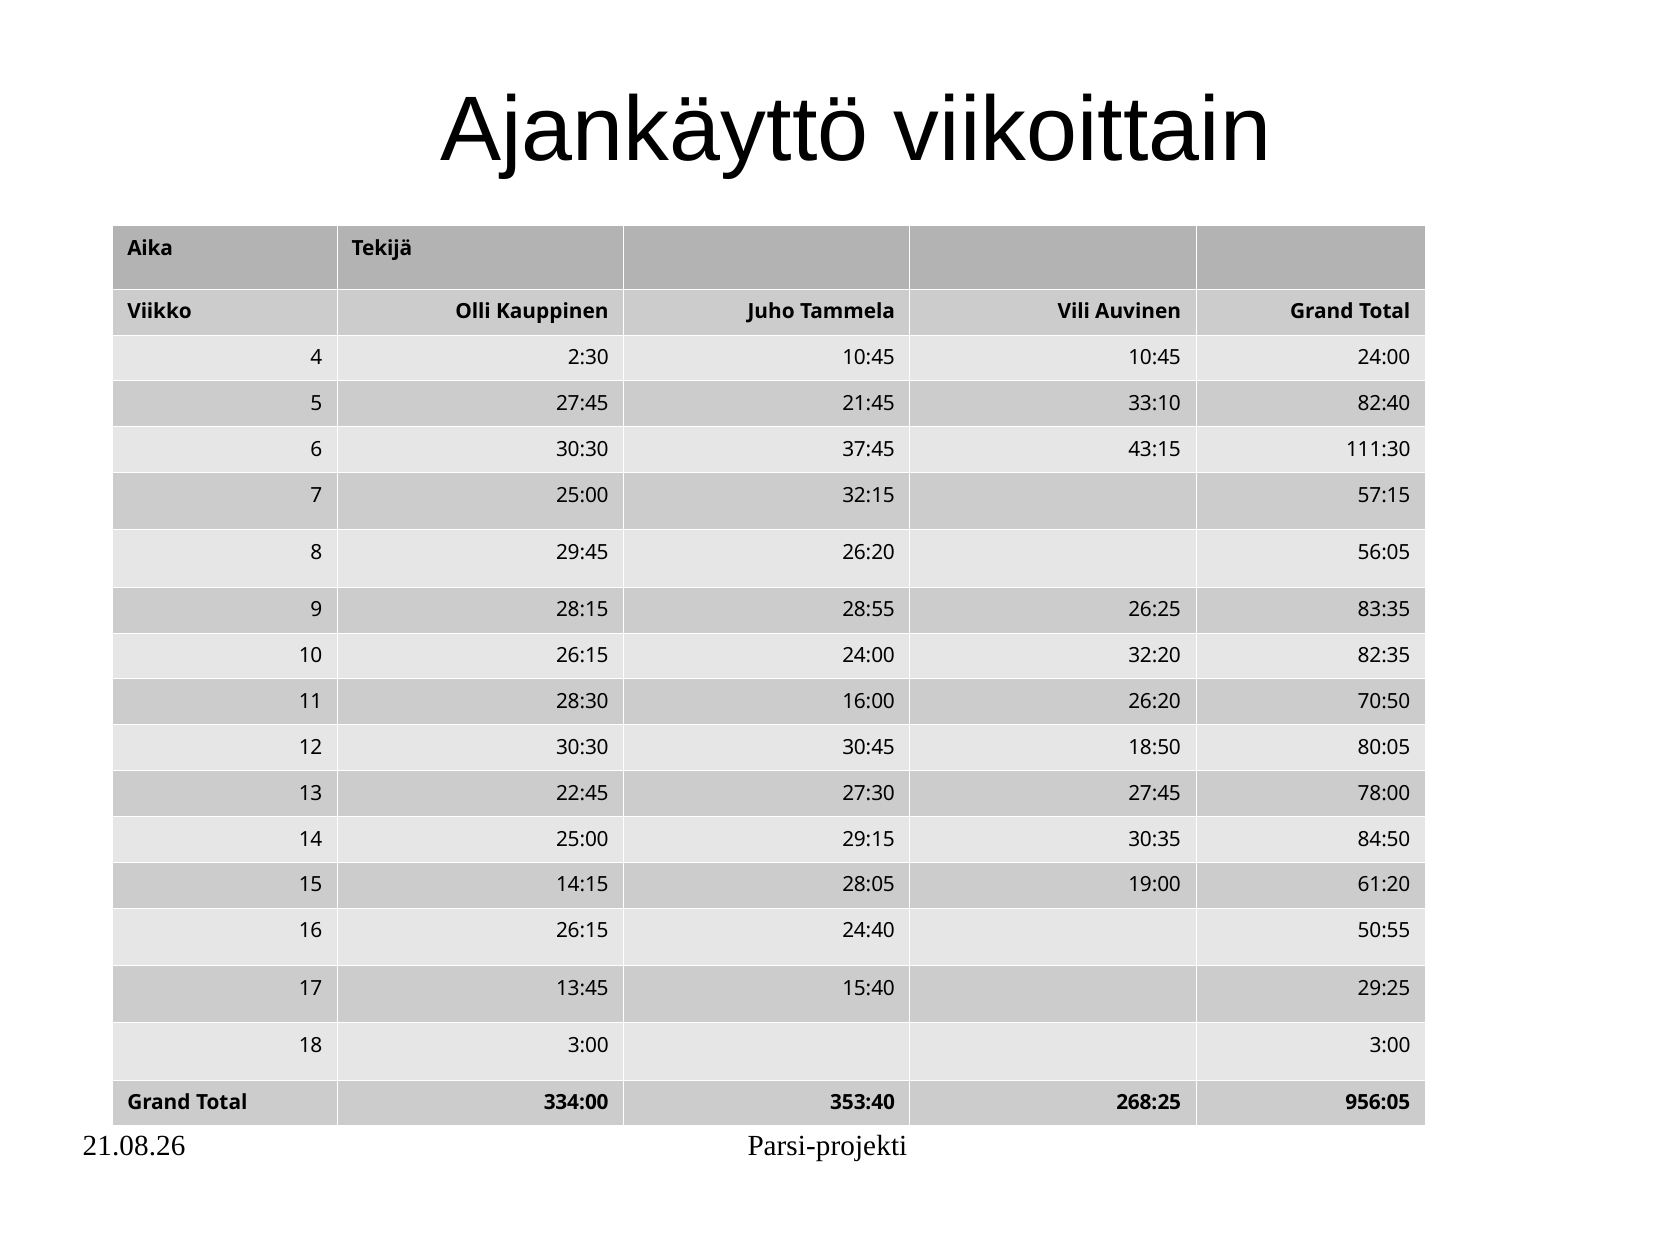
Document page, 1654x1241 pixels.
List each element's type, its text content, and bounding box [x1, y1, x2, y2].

table_cell Olli Kauppinen [338, 290, 623, 335]
table_cell 10:45 [910, 336, 1196, 380]
table_cell 3:00 [1197, 1023, 1425, 1080]
table_cell 12 [113, 725, 337, 770]
table_cell 28:55 [624, 588, 909, 633]
table_cell 21:45 [624, 381, 909, 426]
table_cell 50:55 [1197, 909, 1425, 965]
table_cell 956:05 [1197, 1081, 1425, 1125]
table_cell [910, 909, 1196, 965]
table_cell 7 [113, 473, 337, 529]
table_cell 57:15 [1197, 473, 1425, 529]
table_header Aika [113, 226, 337, 289]
table_cell 10:45 [624, 336, 909, 380]
table_cell 28:30 [338, 679, 623, 724]
table_cell 27:45 [338, 381, 623, 426]
table_header [624, 226, 909, 289]
table_cell [910, 530, 1196, 587]
table_cell 80:05 [1197, 725, 1425, 770]
table_cell 26:20 [624, 530, 909, 587]
table_cell Grand Total [113, 1081, 337, 1125]
table_cell 28:05 [624, 863, 909, 908]
table_cell 6 [113, 427, 337, 472]
table_cell 24:40 [624, 909, 909, 965]
table_cell 14 [113, 817, 337, 862]
table_cell 22:45 [338, 771, 623, 816]
table_cell 32:15 [624, 473, 909, 529]
table_header [910, 226, 1196, 289]
table_cell 268:25 [910, 1081, 1196, 1125]
table_cell 26:25 [910, 588, 1196, 633]
table_header Tekijä [338, 226, 623, 289]
table_cell 18 [113, 1023, 337, 1080]
table_cell 16:00 [624, 679, 909, 724]
table_cell 334:00 [338, 1081, 623, 1125]
table_cell 18:50 [910, 725, 1196, 770]
table_cell 25:00 [338, 817, 623, 862]
table_cell 83:35 [1197, 588, 1425, 633]
table_cell 56:05 [1197, 530, 1425, 587]
table_cell 8 [113, 530, 337, 587]
table_cell 61:20 [1197, 863, 1425, 908]
table_cell 10 [113, 634, 337, 678]
table_cell Vili Auvinen [910, 290, 1196, 335]
table_cell 11 [113, 679, 337, 724]
table_cell 4 [113, 336, 337, 380]
table_cell 353:40 [624, 1081, 909, 1125]
table_cell 15 [113, 863, 337, 908]
table_cell 5 [113, 381, 337, 426]
table_cell 14:15 [338, 863, 623, 908]
table_cell 16 [113, 909, 337, 965]
table_cell 24:00 [1197, 336, 1425, 380]
table_cell 78:00 [1197, 771, 1425, 816]
table_cell 29:15 [624, 817, 909, 862]
table_cell 82:35 [1197, 634, 1425, 678]
table_cell 26:15 [338, 909, 623, 965]
table_cell 26:15 [338, 634, 623, 678]
table_cell [910, 473, 1196, 529]
table_cell 33:10 [910, 381, 1196, 426]
table_cell 70:50 [1197, 679, 1425, 724]
table_cell Juho Tammela [624, 290, 909, 335]
table_header [1197, 226, 1425, 289]
table_cell 13 [113, 771, 337, 816]
table_cell 9 [113, 588, 337, 633]
table_cell Viikko [113, 290, 337, 335]
table_cell 26:20 [910, 679, 1196, 724]
title Ajankäyttö viikoittain [112, 32, 1601, 226]
table_cell 24:00 [624, 634, 909, 678]
table_cell 32:20 [910, 634, 1196, 678]
table_cell 43:15 [910, 427, 1196, 472]
table_cell 27:45 [910, 771, 1196, 816]
table_cell 30:30 [338, 427, 623, 472]
table_cell 2:30 [338, 336, 623, 380]
table_cell 84:50 [1197, 817, 1425, 862]
table_cell Grand Total [1197, 290, 1425, 335]
table_cell 17 [113, 966, 337, 1022]
table_cell 37:45 [624, 427, 909, 472]
table_cell [624, 1023, 909, 1080]
table_cell [910, 966, 1196, 1022]
table_cell 29:25 [1197, 966, 1425, 1022]
table_cell 30:45 [624, 725, 909, 770]
table_cell 19:00 [910, 863, 1196, 908]
table_cell 27:30 [624, 771, 909, 816]
table_cell 30:30 [338, 725, 623, 770]
table_cell 30:35 [910, 817, 1196, 862]
table_cell 15:40 [624, 966, 909, 1022]
table_cell [910, 1023, 1196, 1080]
table_cell 25:00 [338, 473, 623, 529]
table_cell 29:45 [338, 530, 623, 587]
table_cell 28:15 [338, 588, 623, 633]
table_cell 111:30 [1197, 427, 1425, 472]
table_cell 3:00 [338, 1023, 623, 1080]
table_cell 82:40 [1197, 381, 1425, 426]
table_cell 13:45 [338, 966, 623, 1022]
